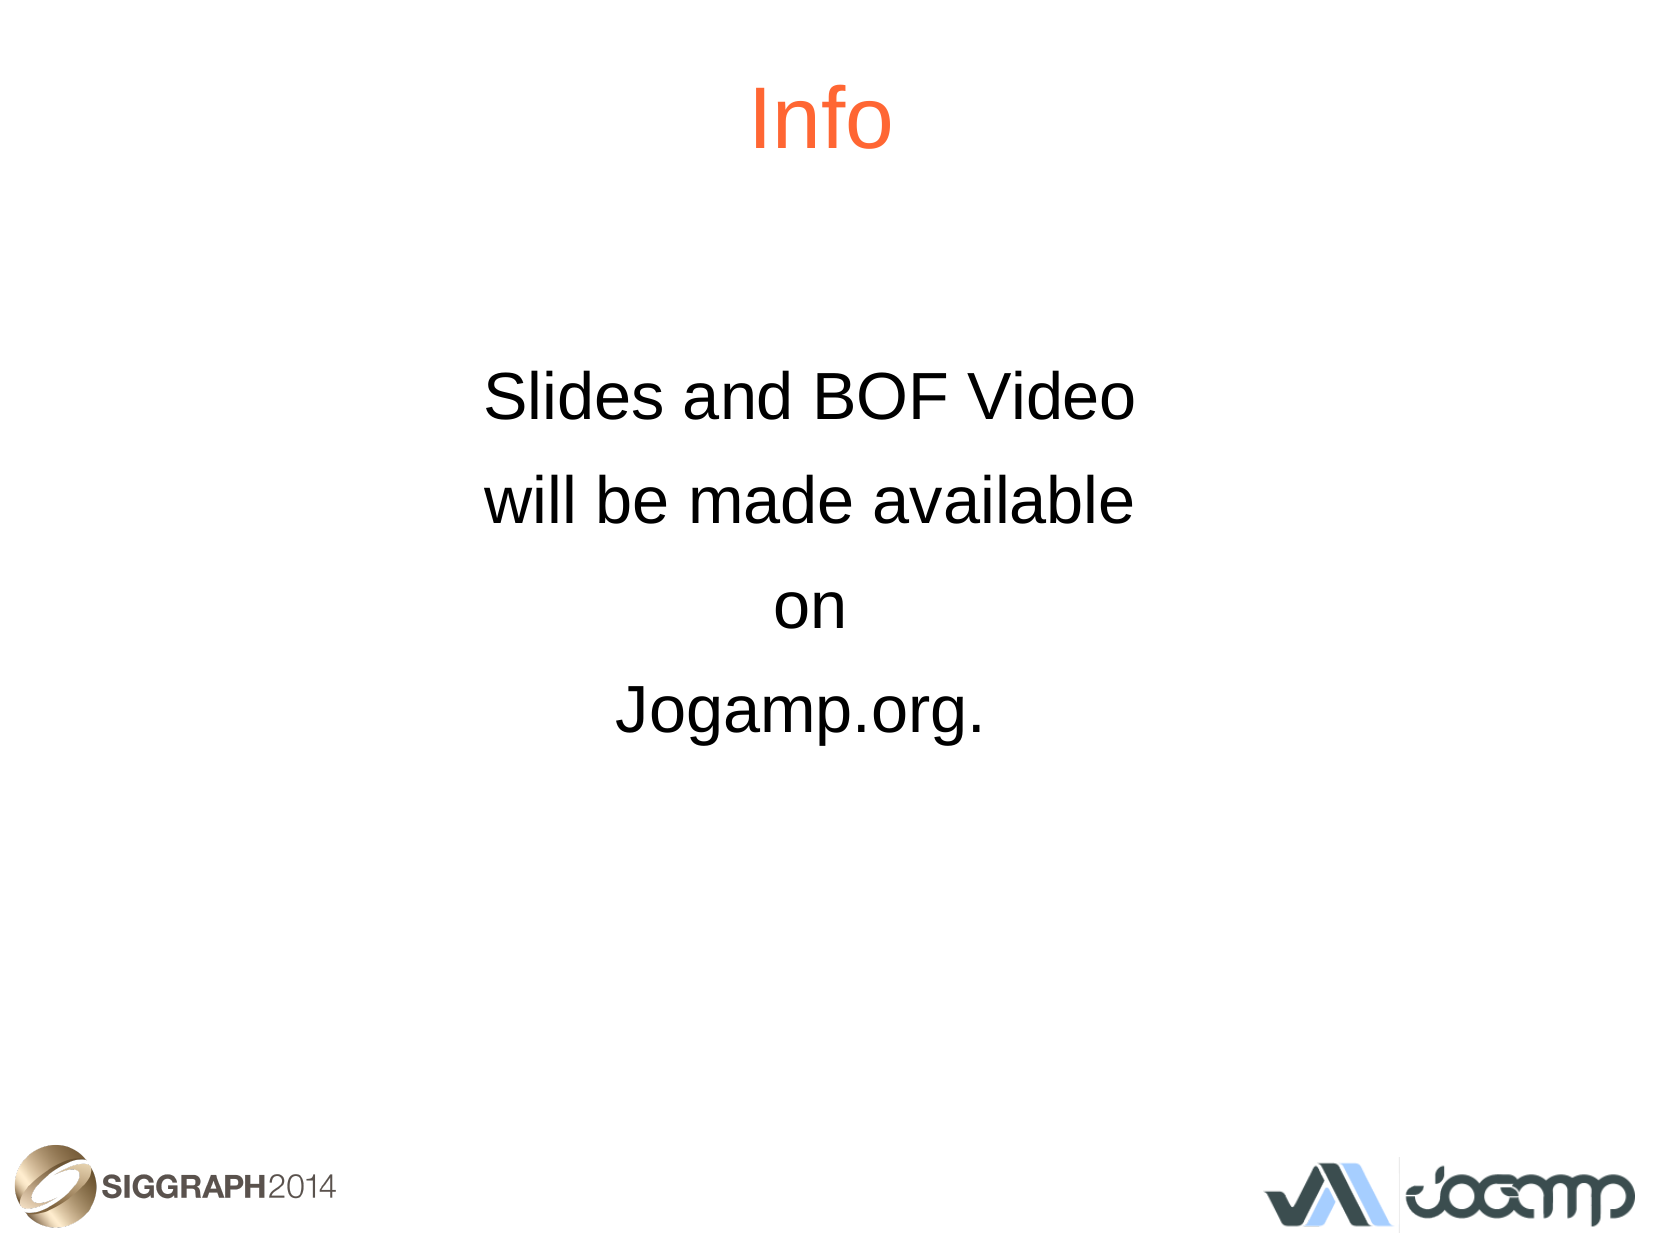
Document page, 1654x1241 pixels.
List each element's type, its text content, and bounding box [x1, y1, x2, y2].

picture [7, 1133, 343, 1239]
list Slides and BOF Video will be made available on Jogamp.org. [82, 255, 1538, 1010]
picture [1262, 1157, 1635, 1233]
title Info [68, 49, 1576, 188]
